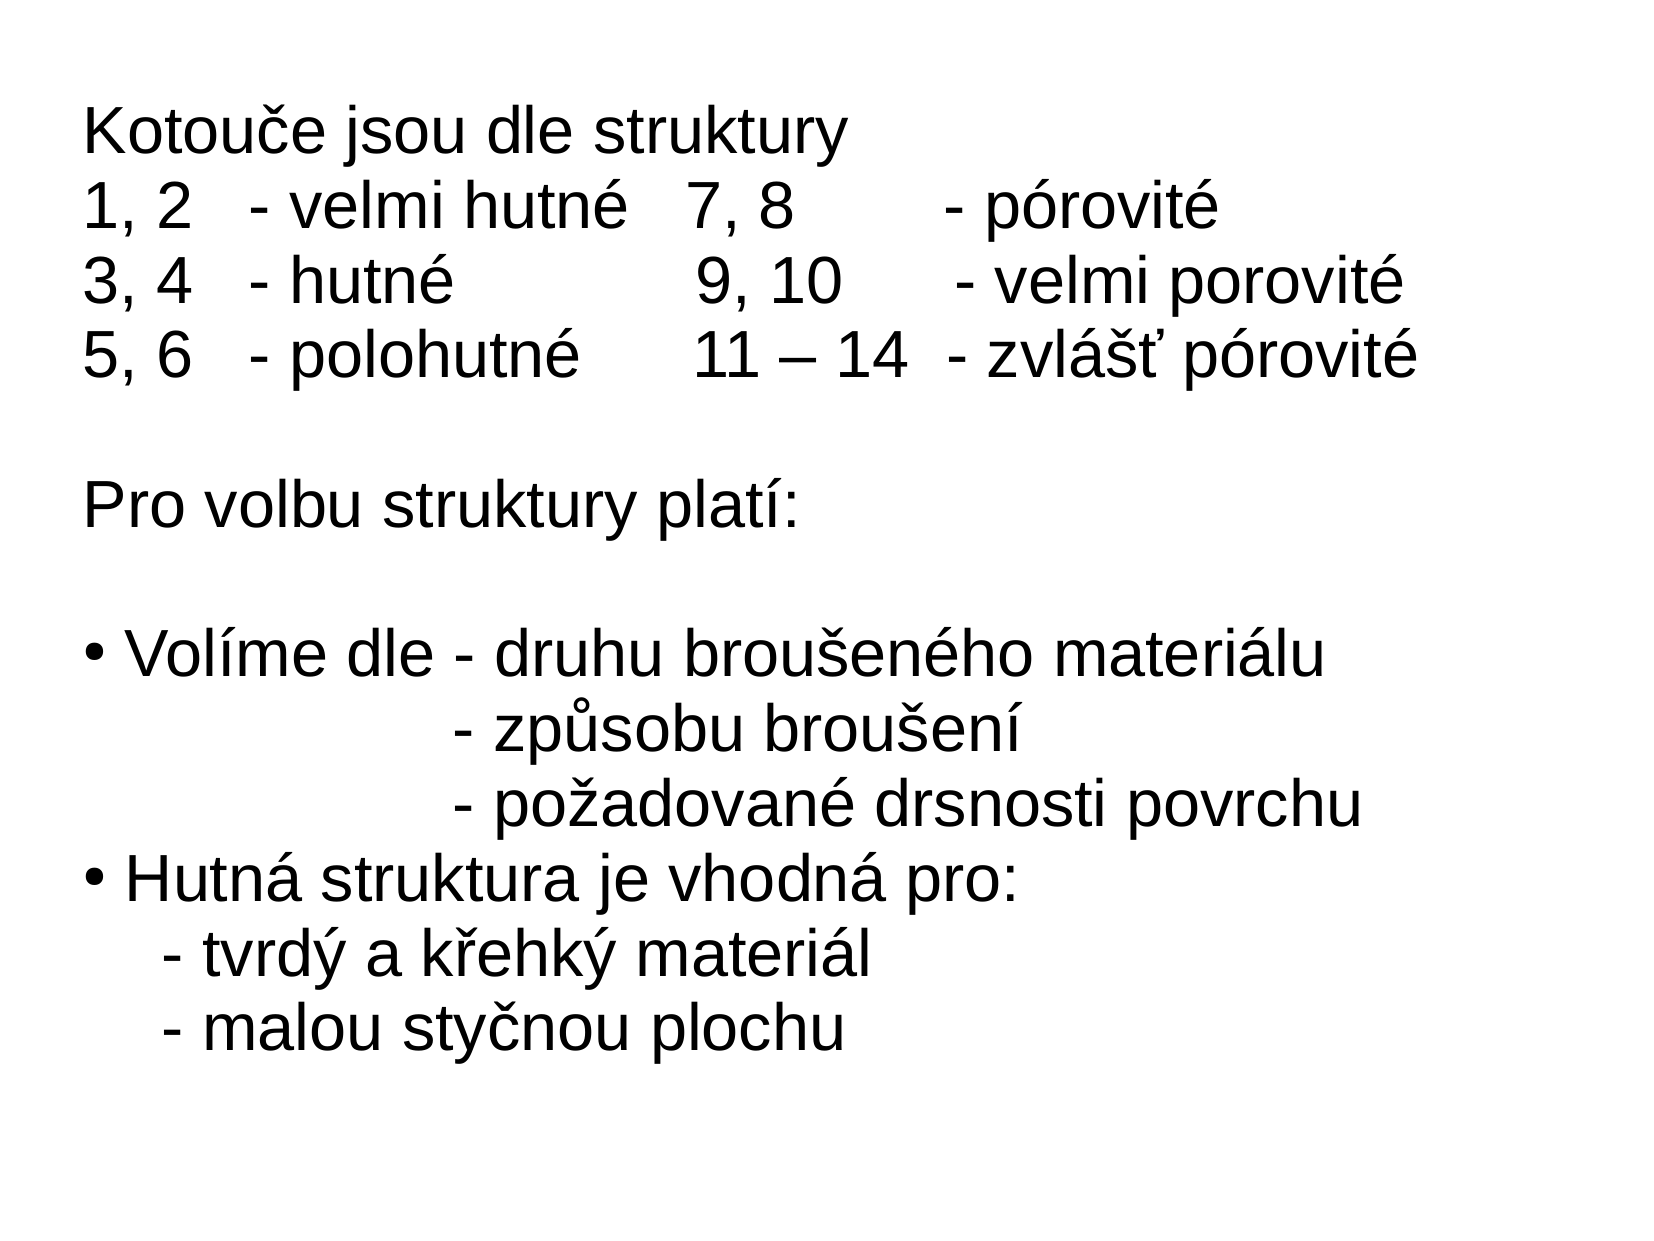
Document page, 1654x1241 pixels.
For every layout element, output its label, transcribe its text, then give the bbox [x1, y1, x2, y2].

subtitle Kotouče jsou dle struktury 1, 2 - velmi hutné 7, 8 - pórovité 3, 4 - hutné 9, 10 - velmi porovité 5, 6 - polohutné 11 – 14 - zvlášť pórovité Pro volbu struktury platí: Volíme dle - druhu broušeného materiálu - způsobu broušení - požadované drsnosti povrchu Hutná struktura je vhodná pro: - tvrdý a křehký materiál - malou styčnou plochu [82, 56, 1571, 1102]
